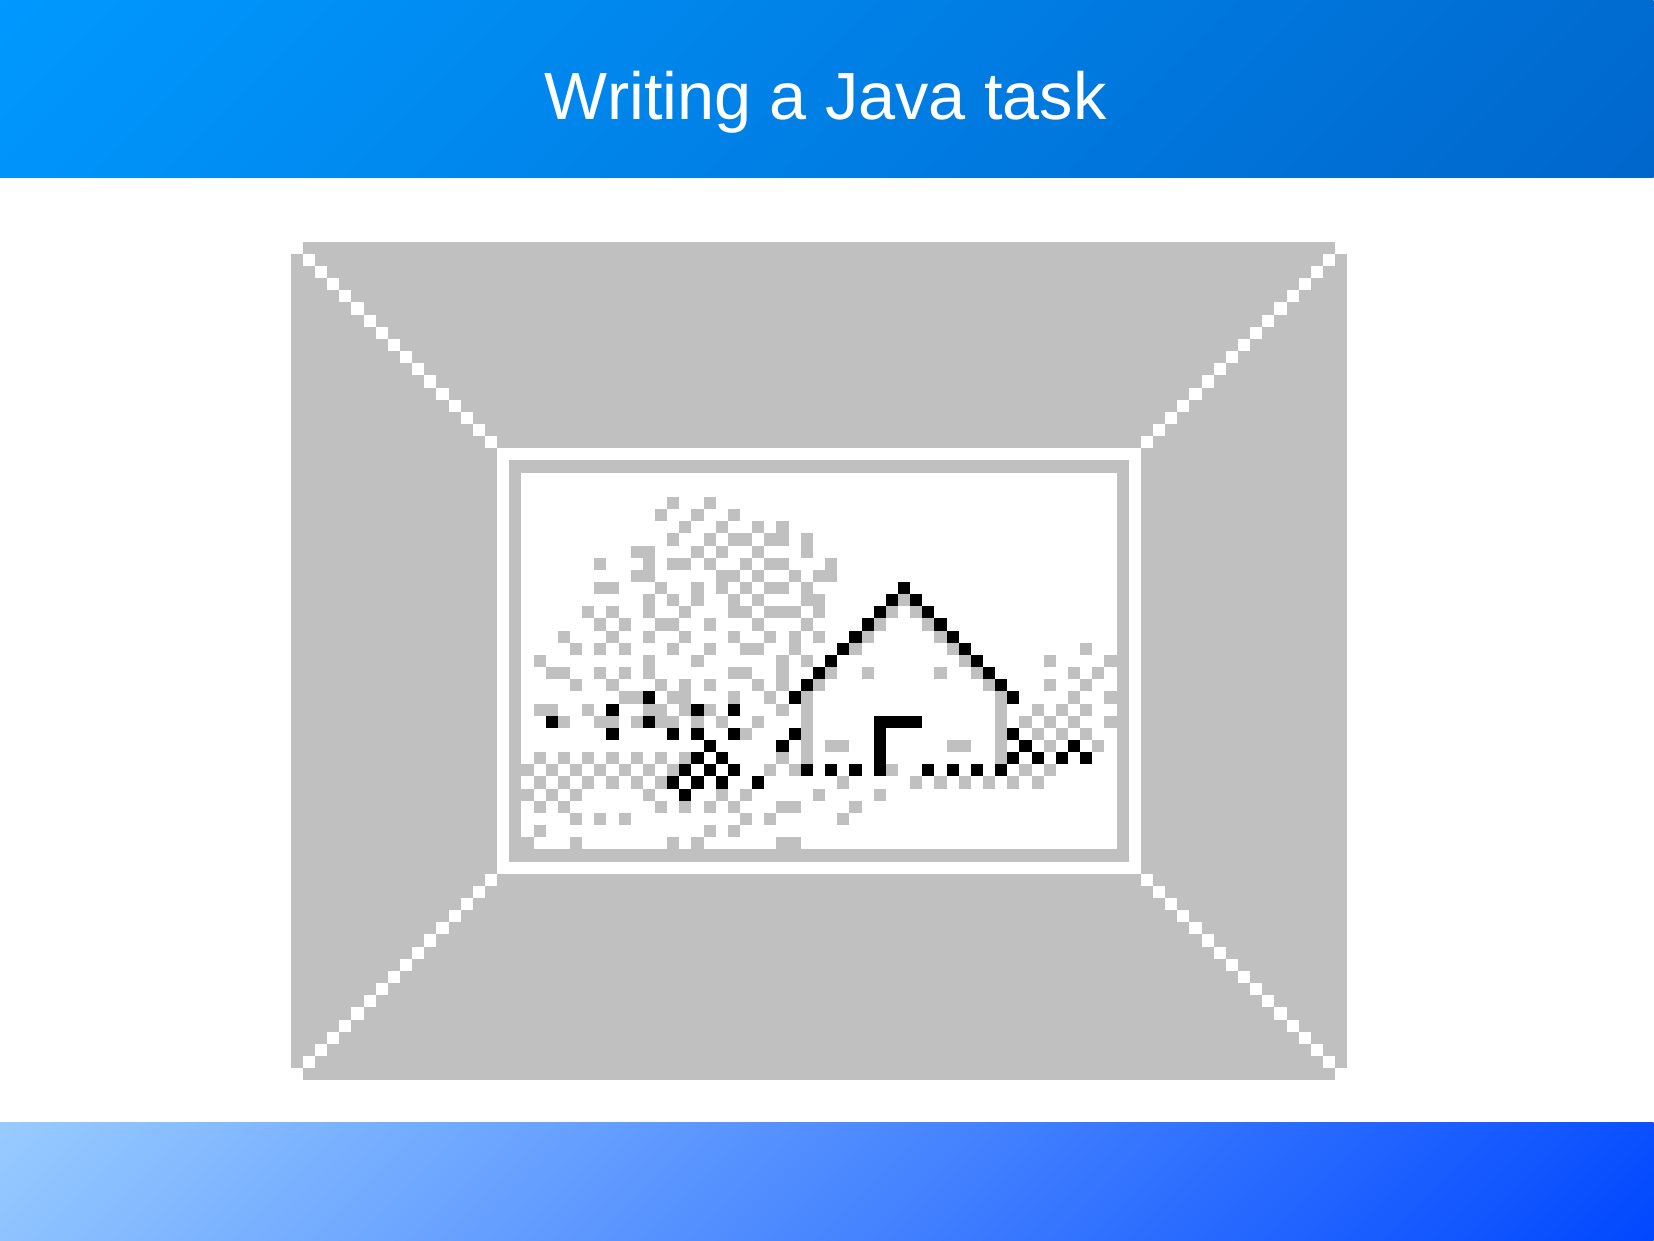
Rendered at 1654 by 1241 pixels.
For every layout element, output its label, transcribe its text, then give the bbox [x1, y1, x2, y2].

title Writing a Java task [162, 59, 1489, 148]
picture [279, 230, 1580, 1093]
